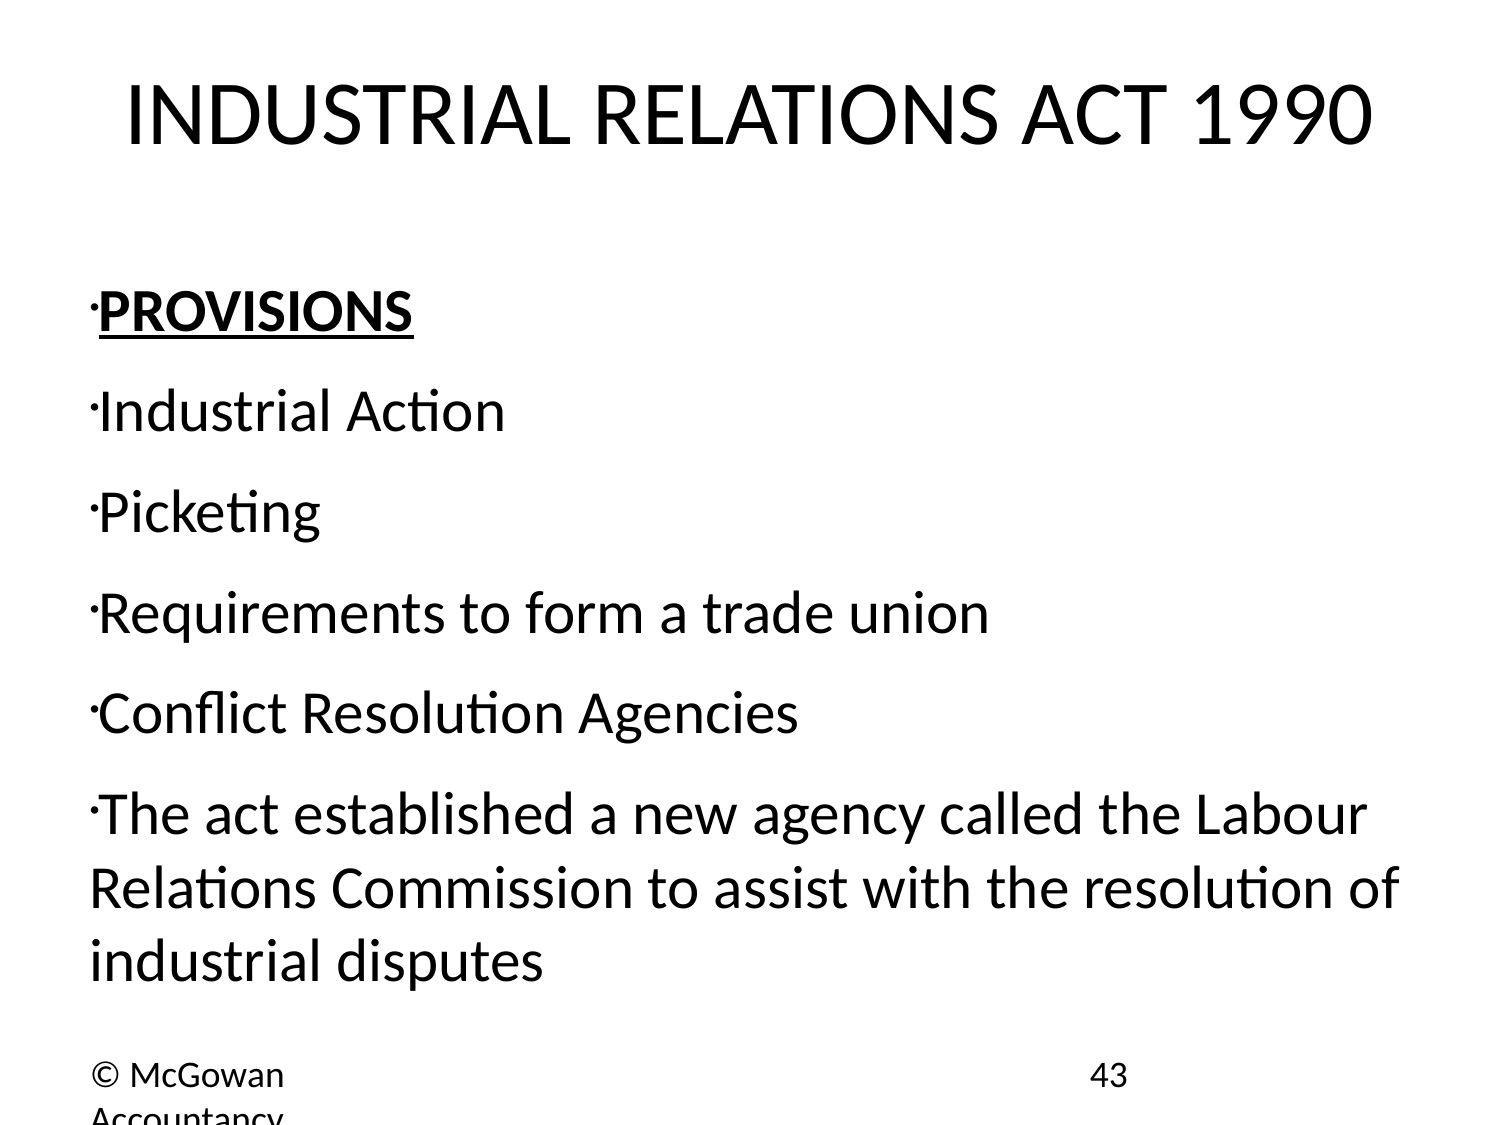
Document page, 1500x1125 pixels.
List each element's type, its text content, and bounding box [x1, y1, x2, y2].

text_box [1074, 1042, 1425, 1103]
title INDUSTRIAL RELATIONS ACT 1990 [75, 45, 1425, 233]
list PROVISIONS Industrial Action Picketing Requirements to form a trade union Conflict Resolution Agencies The act established a new agency called the Labour Relations Commission to assist with the resolution of industrial disputes [75, 262, 1425, 1005]
text_box © McGowan Accountancy Services [75, 1042, 425, 1103]
